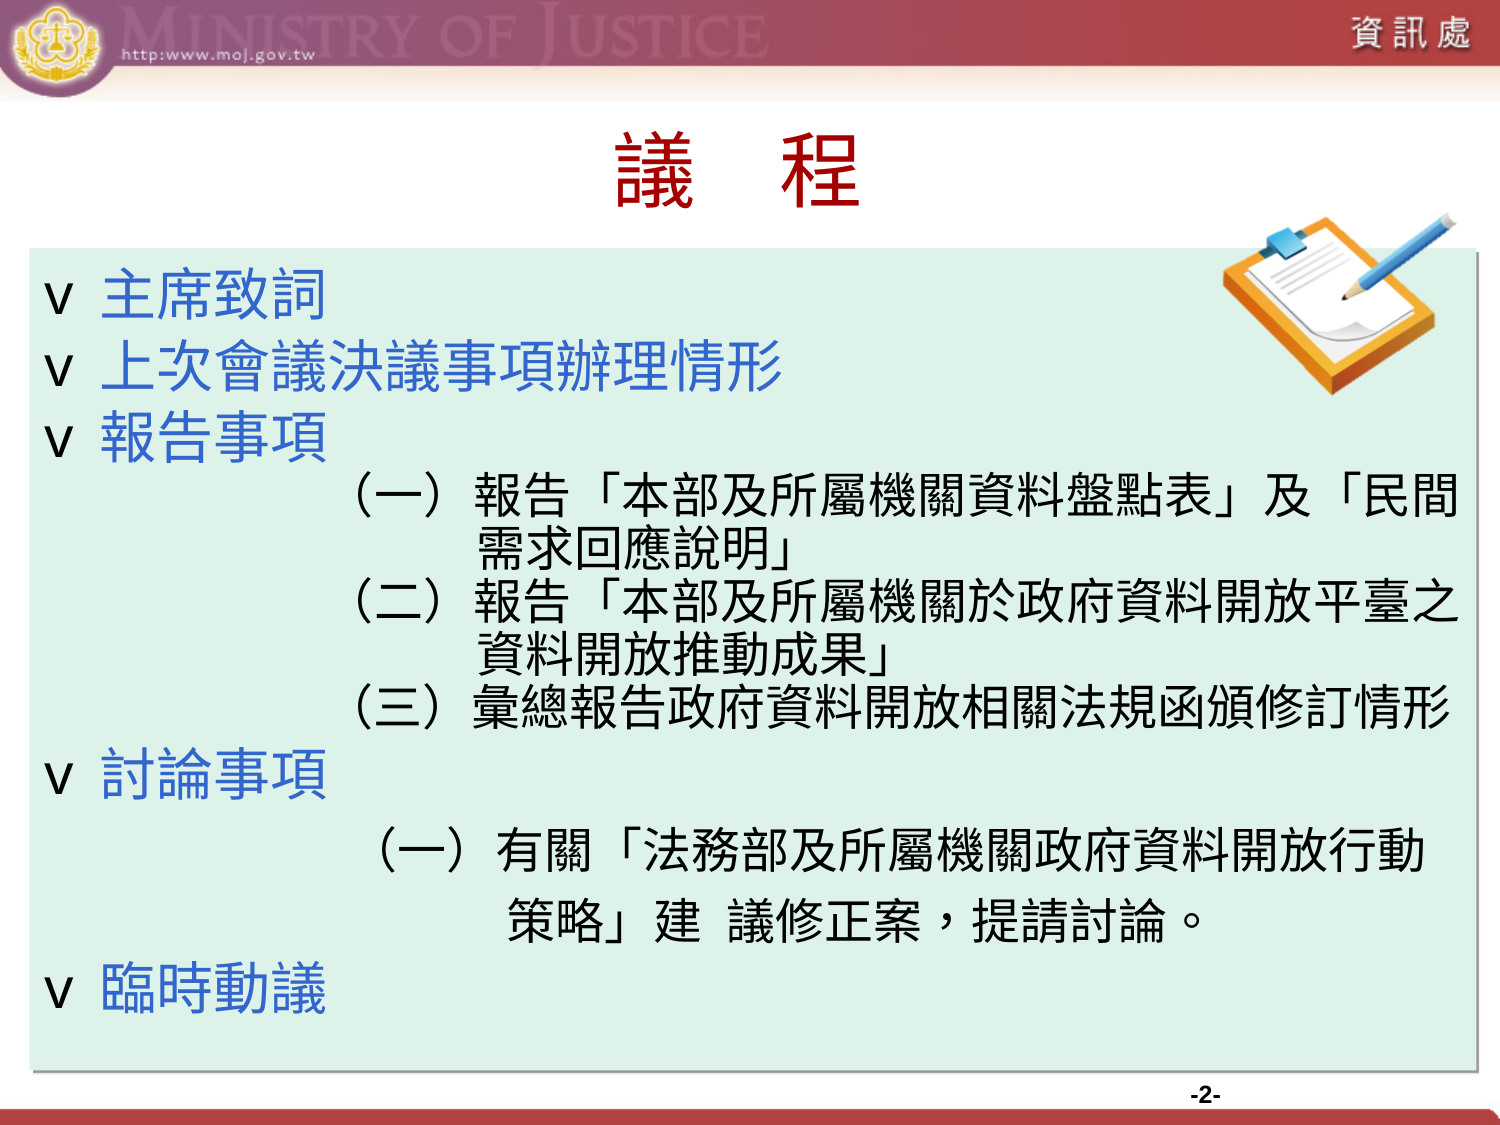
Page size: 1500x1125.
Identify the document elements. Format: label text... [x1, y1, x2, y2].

title 議 程 [100, 93, 1376, 244]
text_box -2- [1175, 1070, 1488, 1109]
list 主席致詞 上次會議決議事項辦理情形 報告事項 （一）報告「本部及所屬機關資料盤點表」及「民間需求回應說明」 （二）報告「本部及所屬機關於政府資料開放平臺之資料開放推動成果」 （三）彙總報告政府資料開放相關法規函頒修訂情形 討論事項 （一）有關「法務部及所屬機關政府資料開放行動策略」建 議修正案，提請討論。 臨時動議 [29, 248, 1477, 1071]
picture [1210, 184, 1477, 402]
